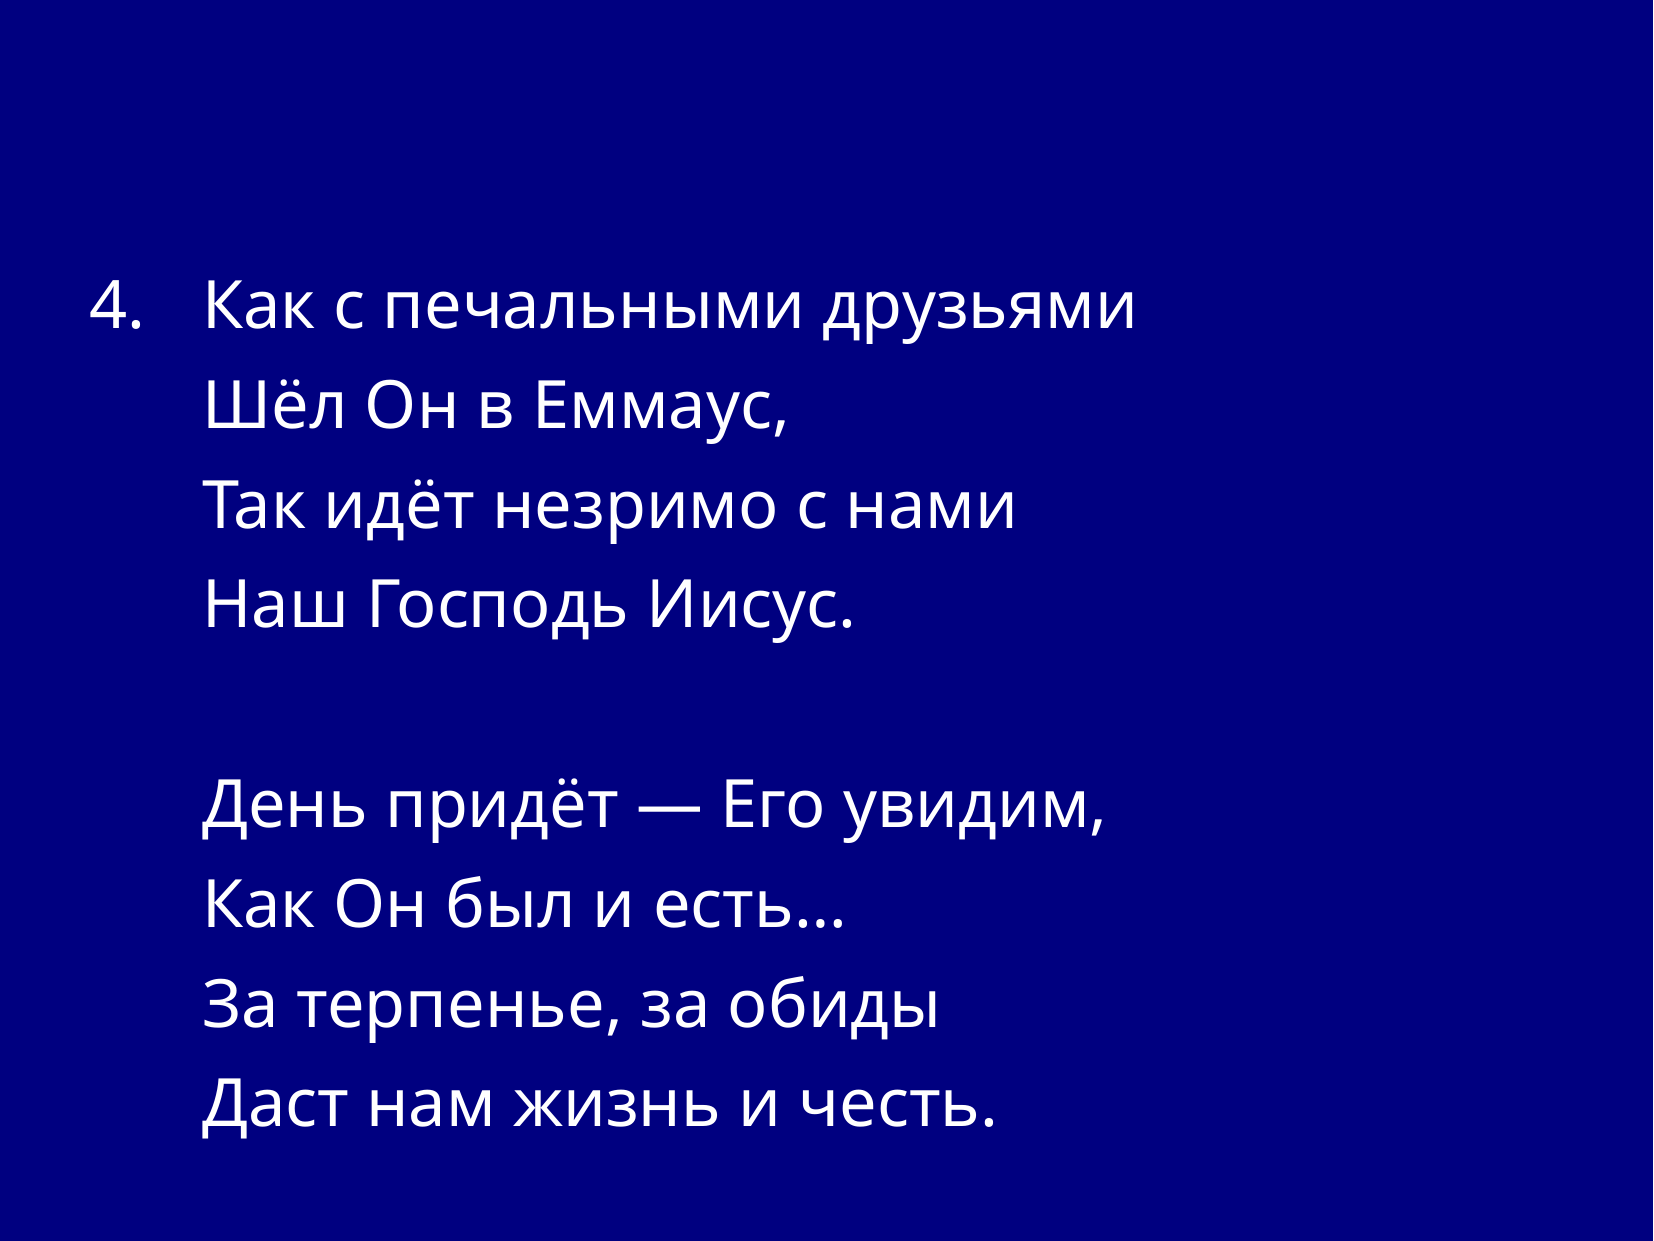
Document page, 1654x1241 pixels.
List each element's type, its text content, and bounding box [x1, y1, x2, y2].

text_box 4. Как с печальными друзьями Шёл Он в Еммаус, Так идёт незримо с нами Наш Господь Иисус. День придёт — Его увидим, Как Он был и есть… За терпенье, за обиды Даст нам жизнь и честь. [75, 150, 1576, 1163]
